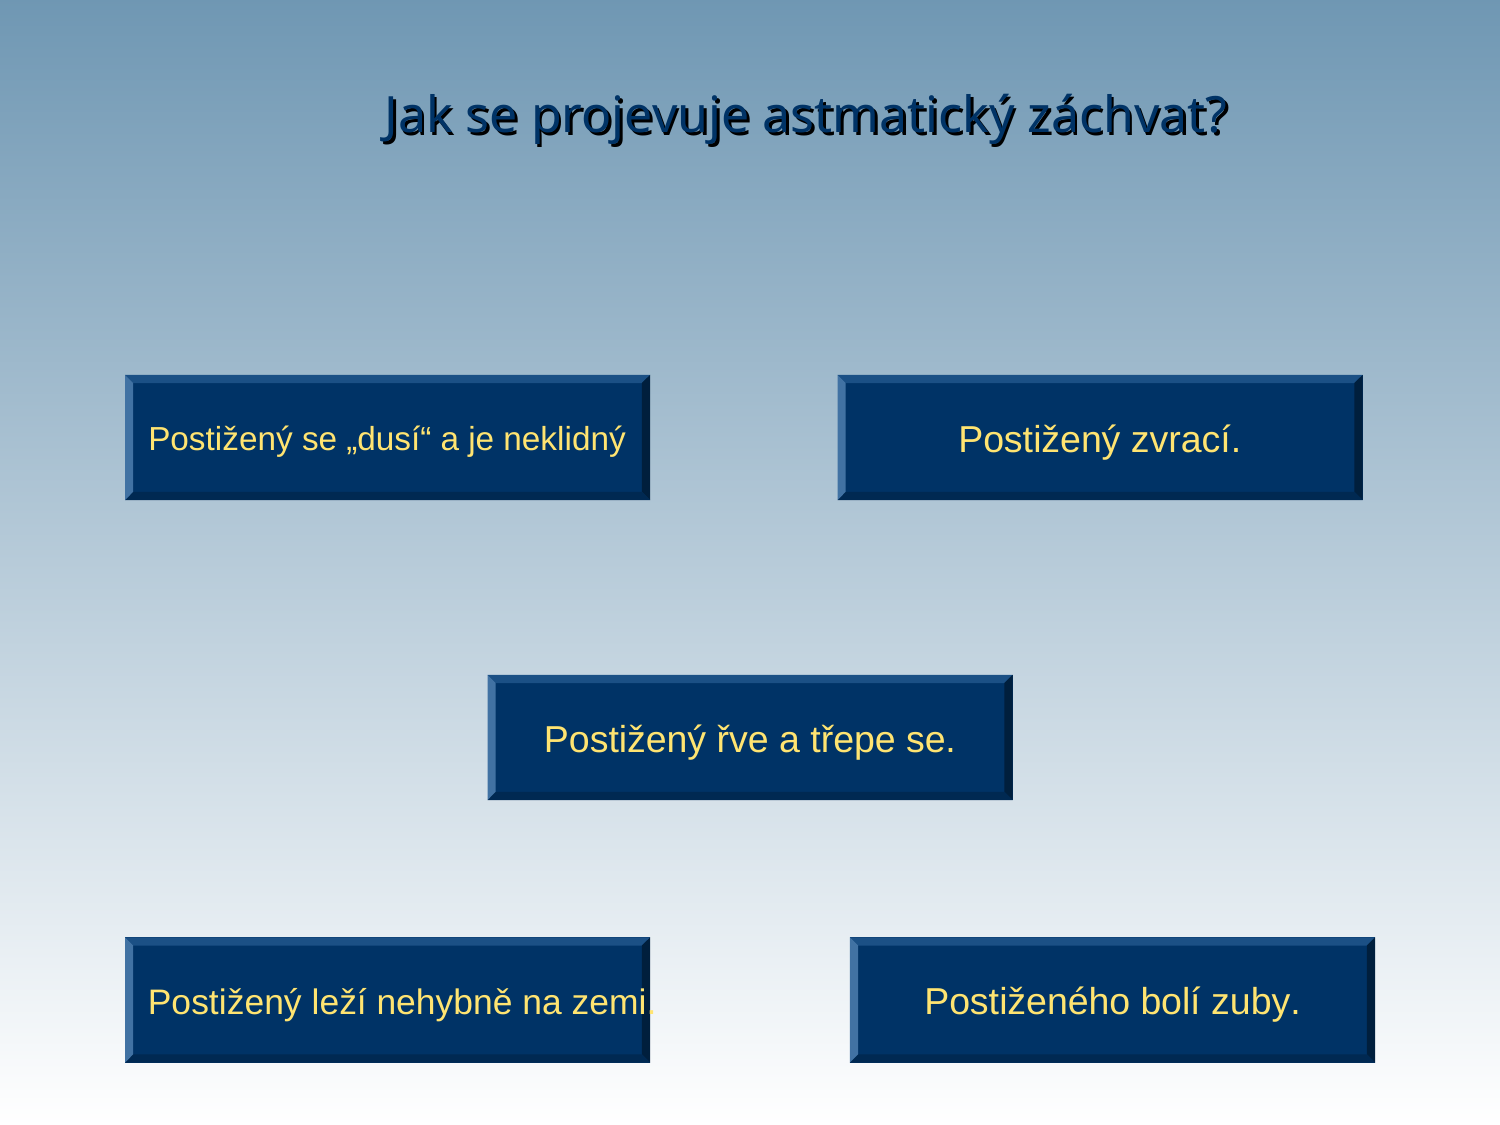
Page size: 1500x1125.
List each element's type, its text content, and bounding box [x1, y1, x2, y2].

text_box Postižený se „dusí“ a je neklidný [134, 384, 641, 491]
text_box Postižený leží nehybně na zemi. [134, 946, 641, 1054]
text_box Postiženého bolí zuby. [859, 946, 1366, 1054]
text_box Postižený zvrací. [846, 384, 1354, 491]
title Jak se projevuje astmatický záchvat? [199, 24, 1413, 201]
text_box Postižený řve a třepe se. [496, 684, 1004, 791]
